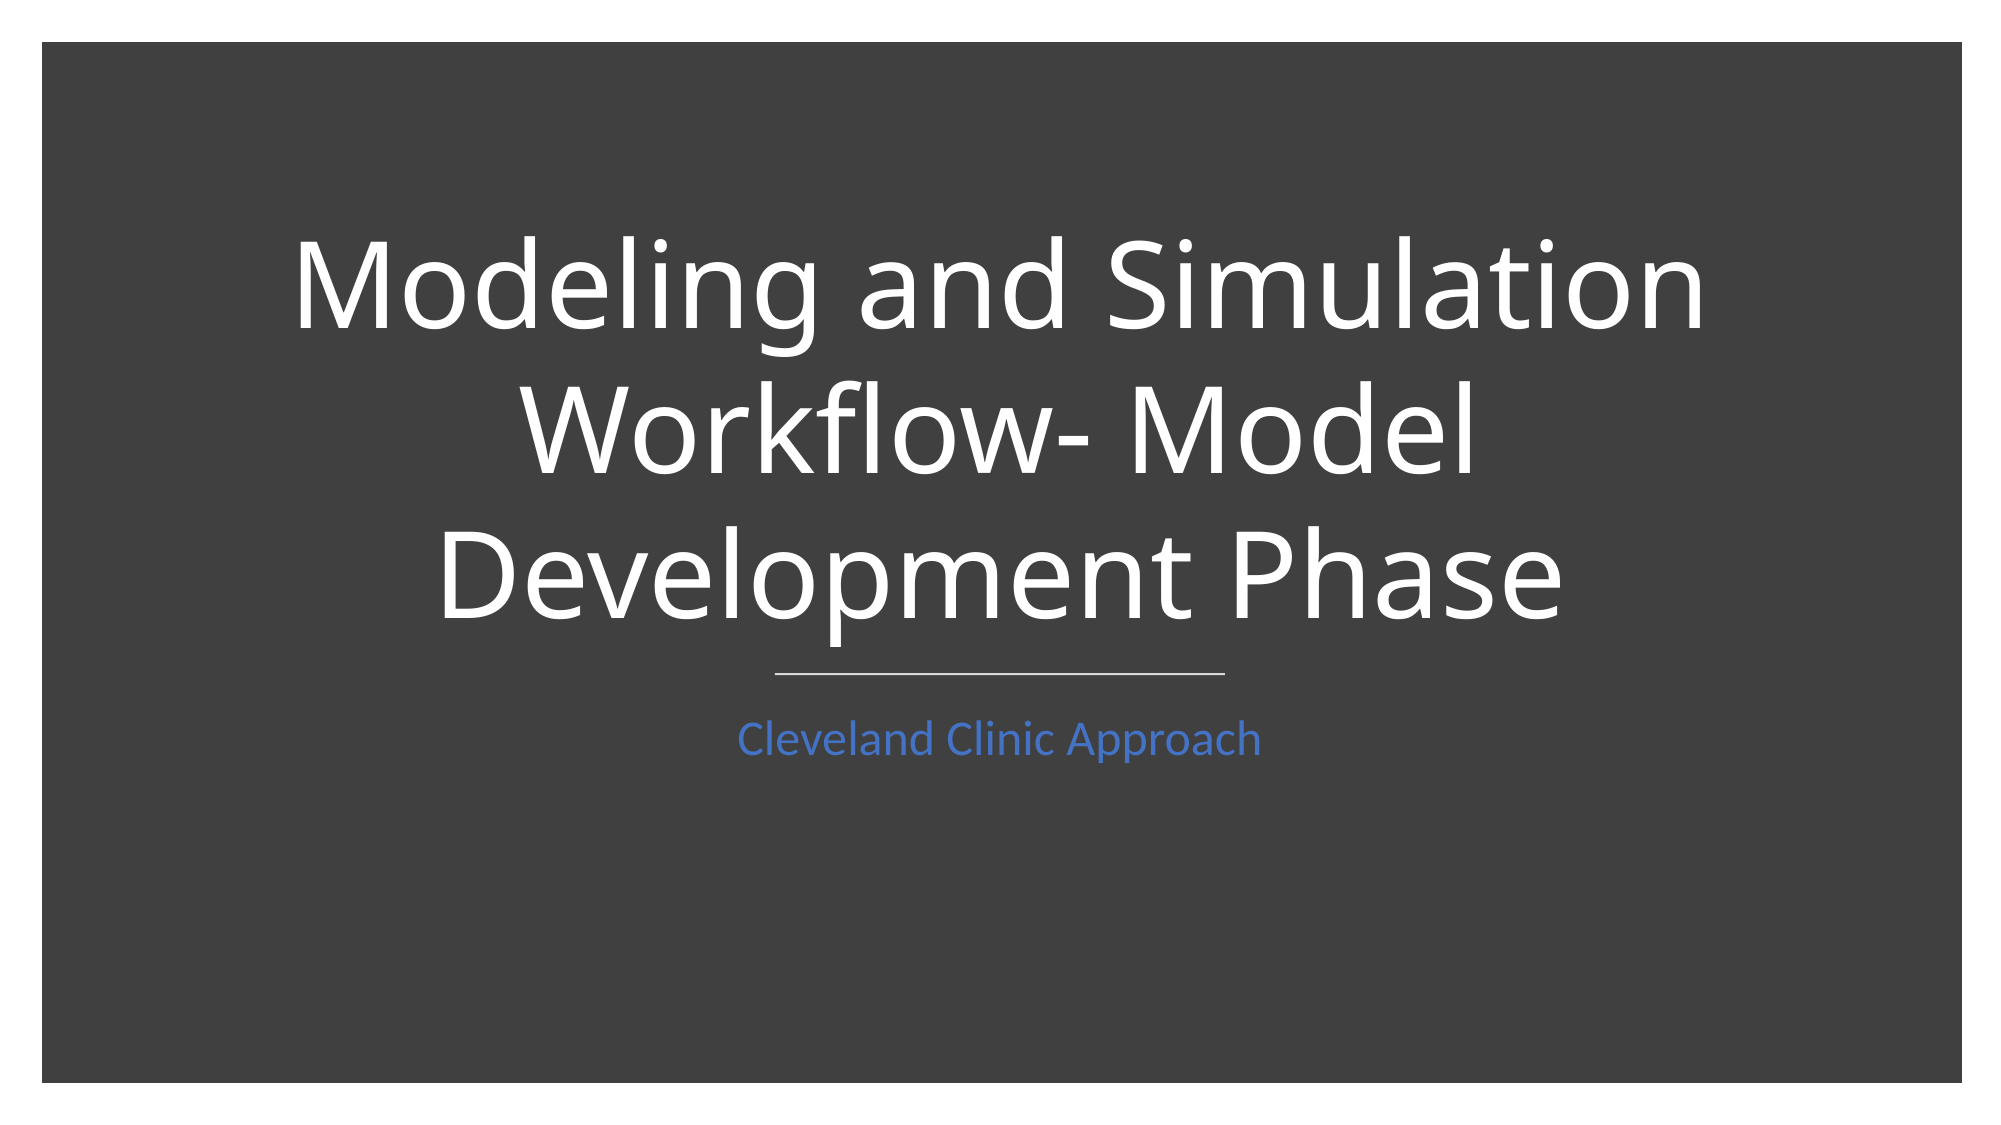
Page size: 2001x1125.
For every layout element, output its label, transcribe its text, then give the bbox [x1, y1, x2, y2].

subtitle Cleveland Clinic Approach [249, 698, 1750, 961]
title Modeling and Simulation Workflow- Model Development Phase [249, 184, 1750, 650]
text_box [0, 0, 2000, 1125]
